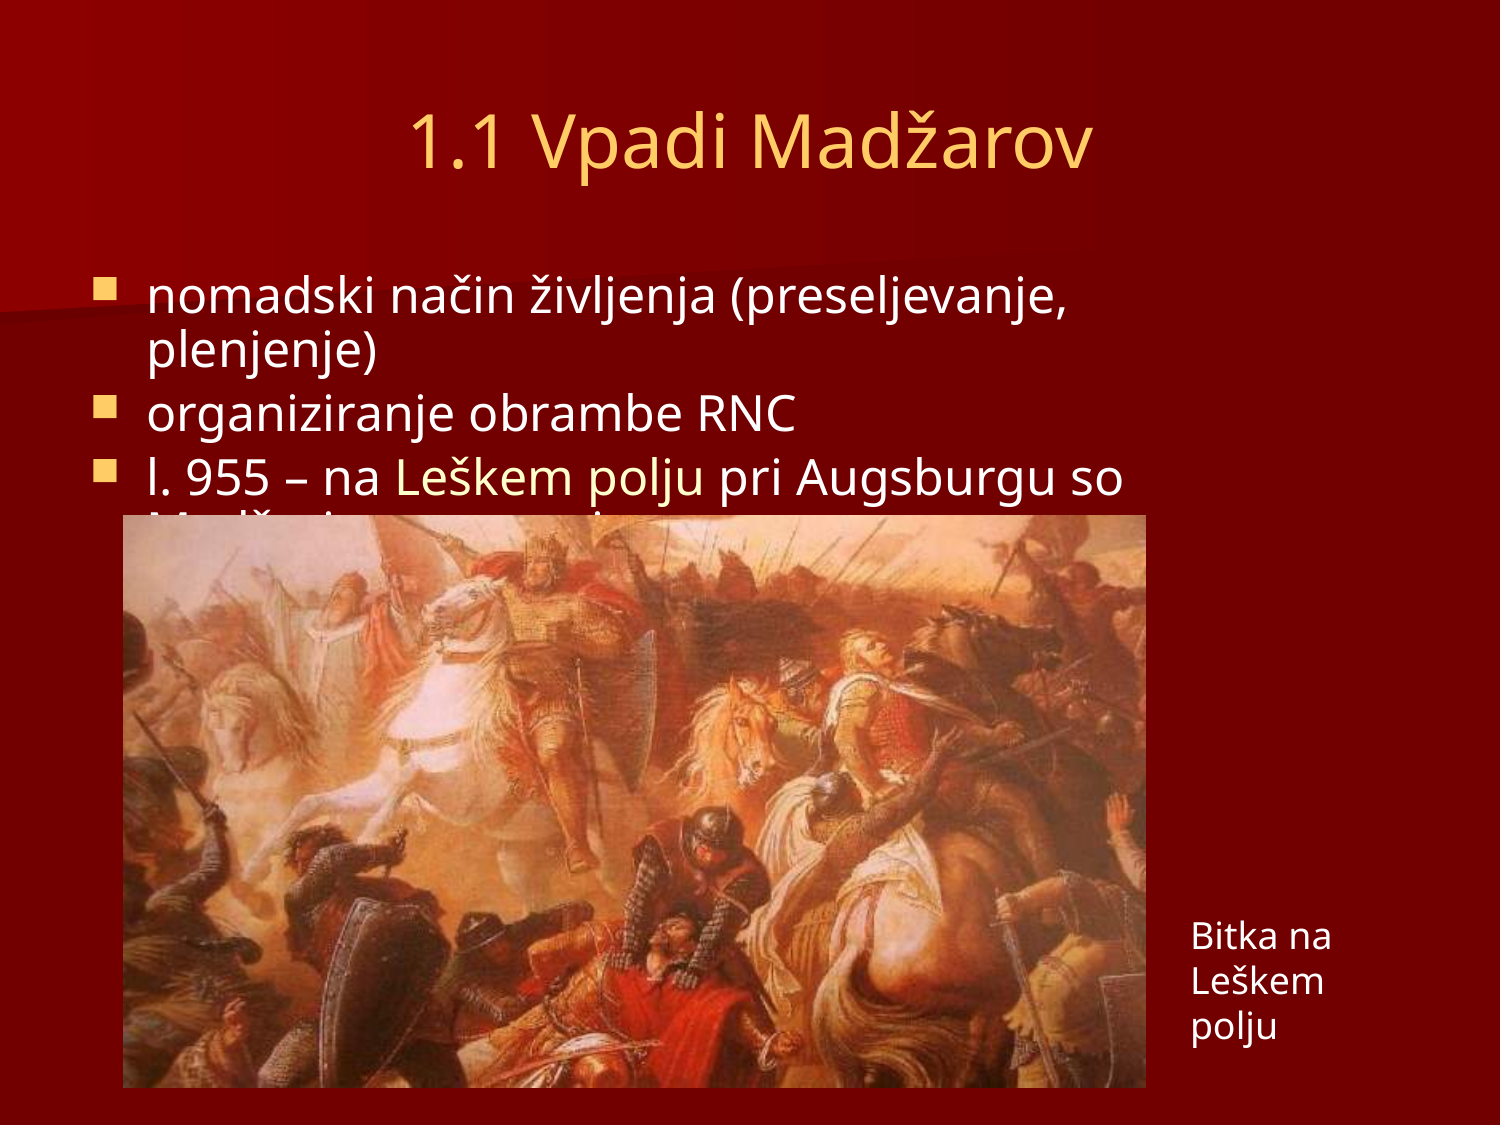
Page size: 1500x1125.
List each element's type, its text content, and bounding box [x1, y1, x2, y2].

list nomadski način življenja (preseljevanje, plenjenje) organiziranje obrambe RNC l. 955 – na Leškem polju pri Augsburgu so Madžari premagani [75, 262, 1294, 537]
title 1.1 Vpadi Madžarov [75, 45, 1425, 233]
text_box Bitka na Leškem polju [1175, 904, 1427, 1055]
picture [123, 515, 1146, 1088]
